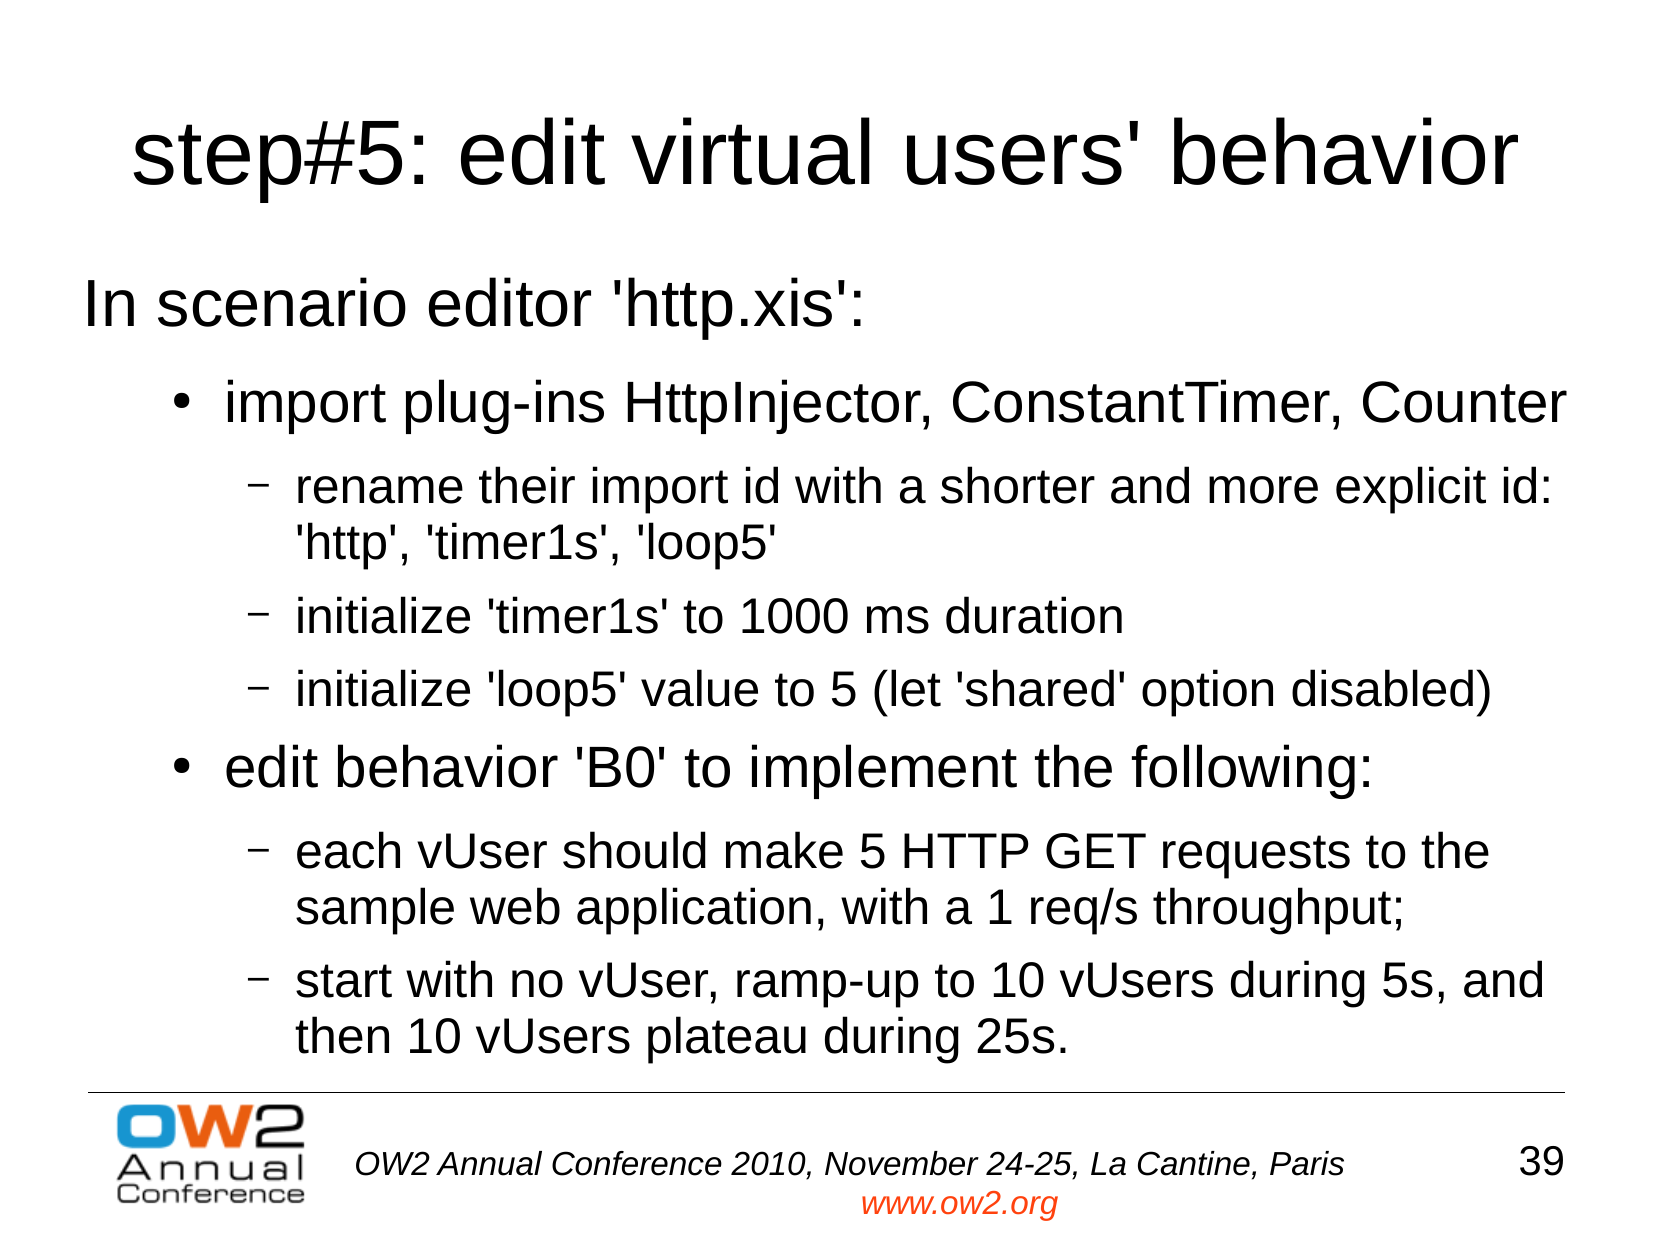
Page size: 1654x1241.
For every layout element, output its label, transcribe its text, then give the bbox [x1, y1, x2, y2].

picture [88, 1094, 333, 1213]
list In scenario editor 'http.xis': import plug-ins HttpInjector, ConstantTimer, Counter rename their import id with a shorter and more explicit id: 'http', 'timer1s', 'loop5' initialize 'timer1s' to 1000 ms duration initialize 'loop5' value to 5 (let 'shared' option disabled) edit behavior 'B0' to implement the following: each vUser should make 5 HTTP GET requests to the sample web application, with a 1 req/s throughput; start with no vUser, ramp-up to 10 vUsers during 5s, and then 10 vUsers plateau during 25s. [82, 265, 1571, 1094]
title step#5: edit virtual users' behavior [82, 49, 1571, 257]
